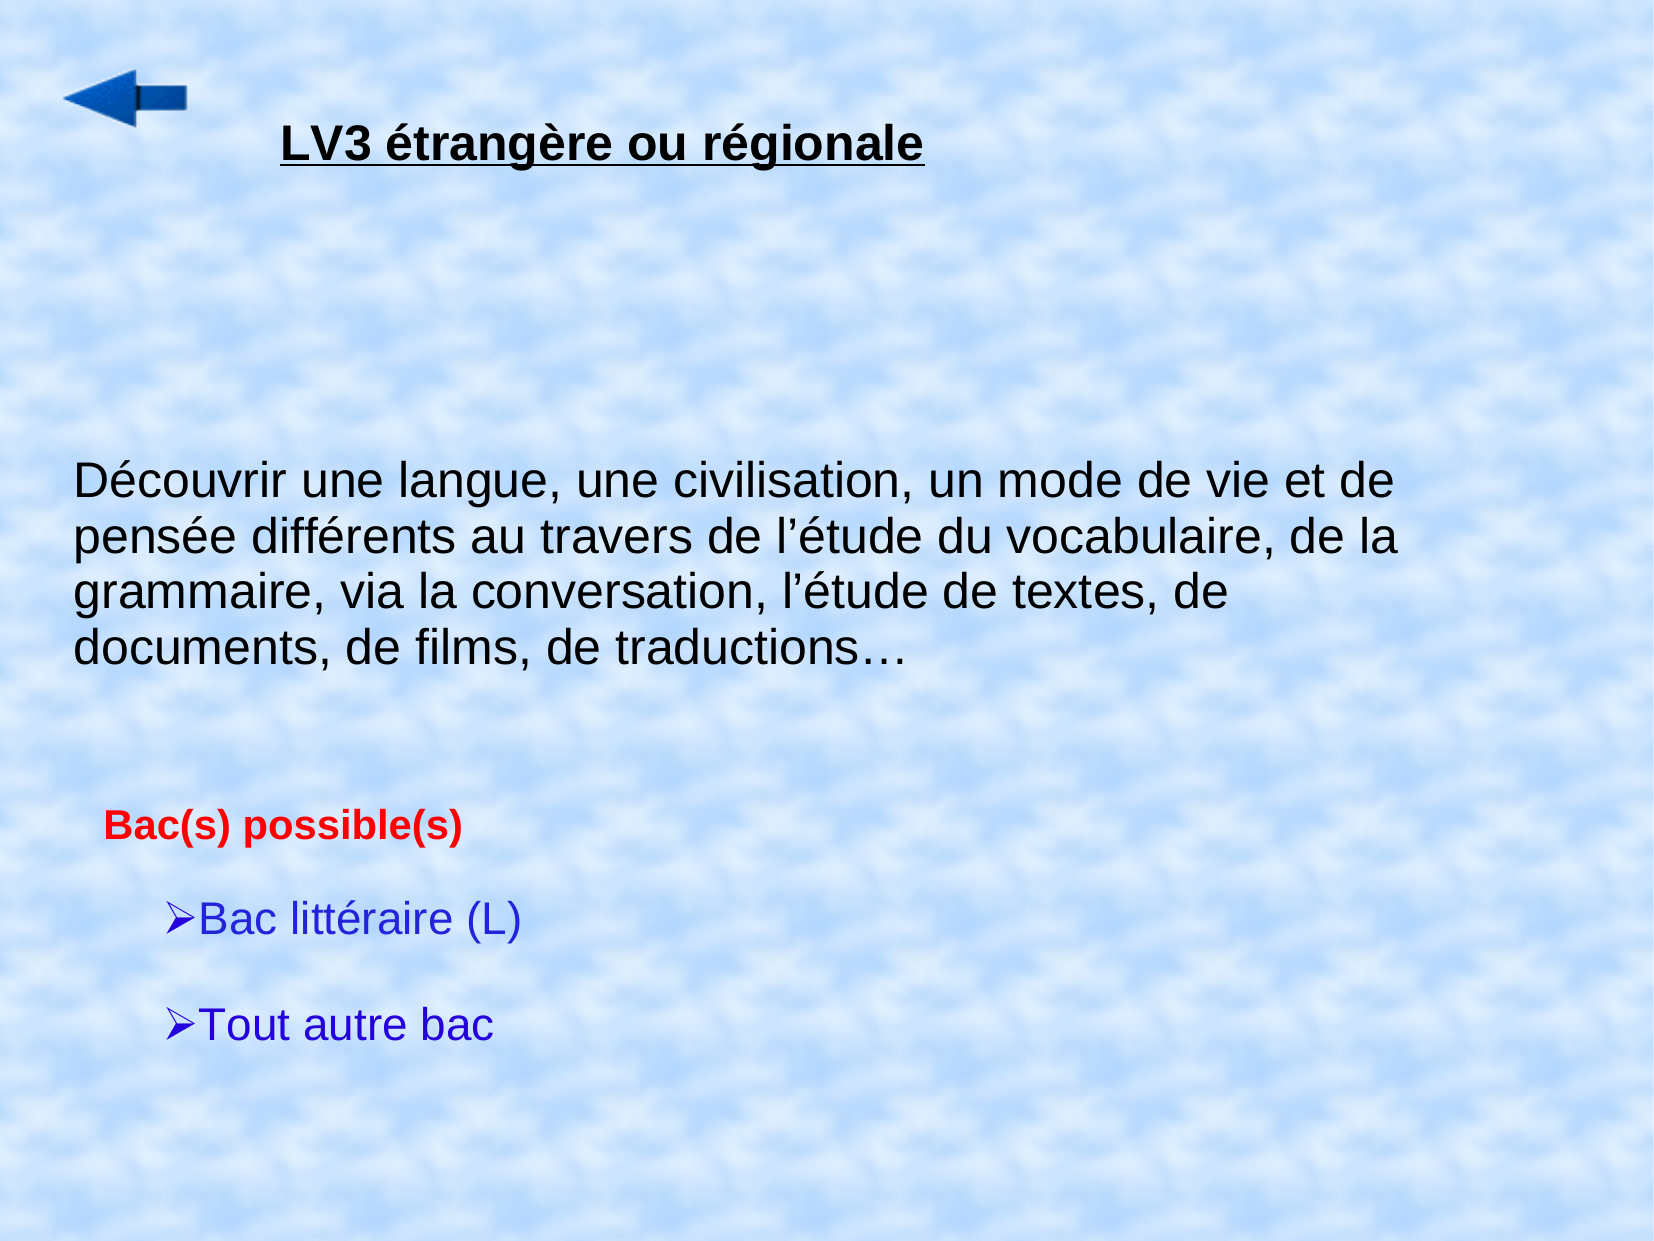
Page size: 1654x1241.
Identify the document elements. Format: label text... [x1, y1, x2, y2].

text_box Bac littéraire (L) Tout autre bac [147, 885, 567, 1068]
text_box Bac(s) possible(s) [88, 795, 479, 857]
text_box LV3 étrangère ou régionale [265, 105, 1034, 178]
text_box Découvrir une langue, une civilisation, un mode de vie et de pensée différents au travers de l’étude du vocabulaire, de la grammaire, via la conversation, l’étude de textes, de documents, de films, de traductions… [59, 442, 1506, 857]
picture [0, 0, 1654, 1241]
